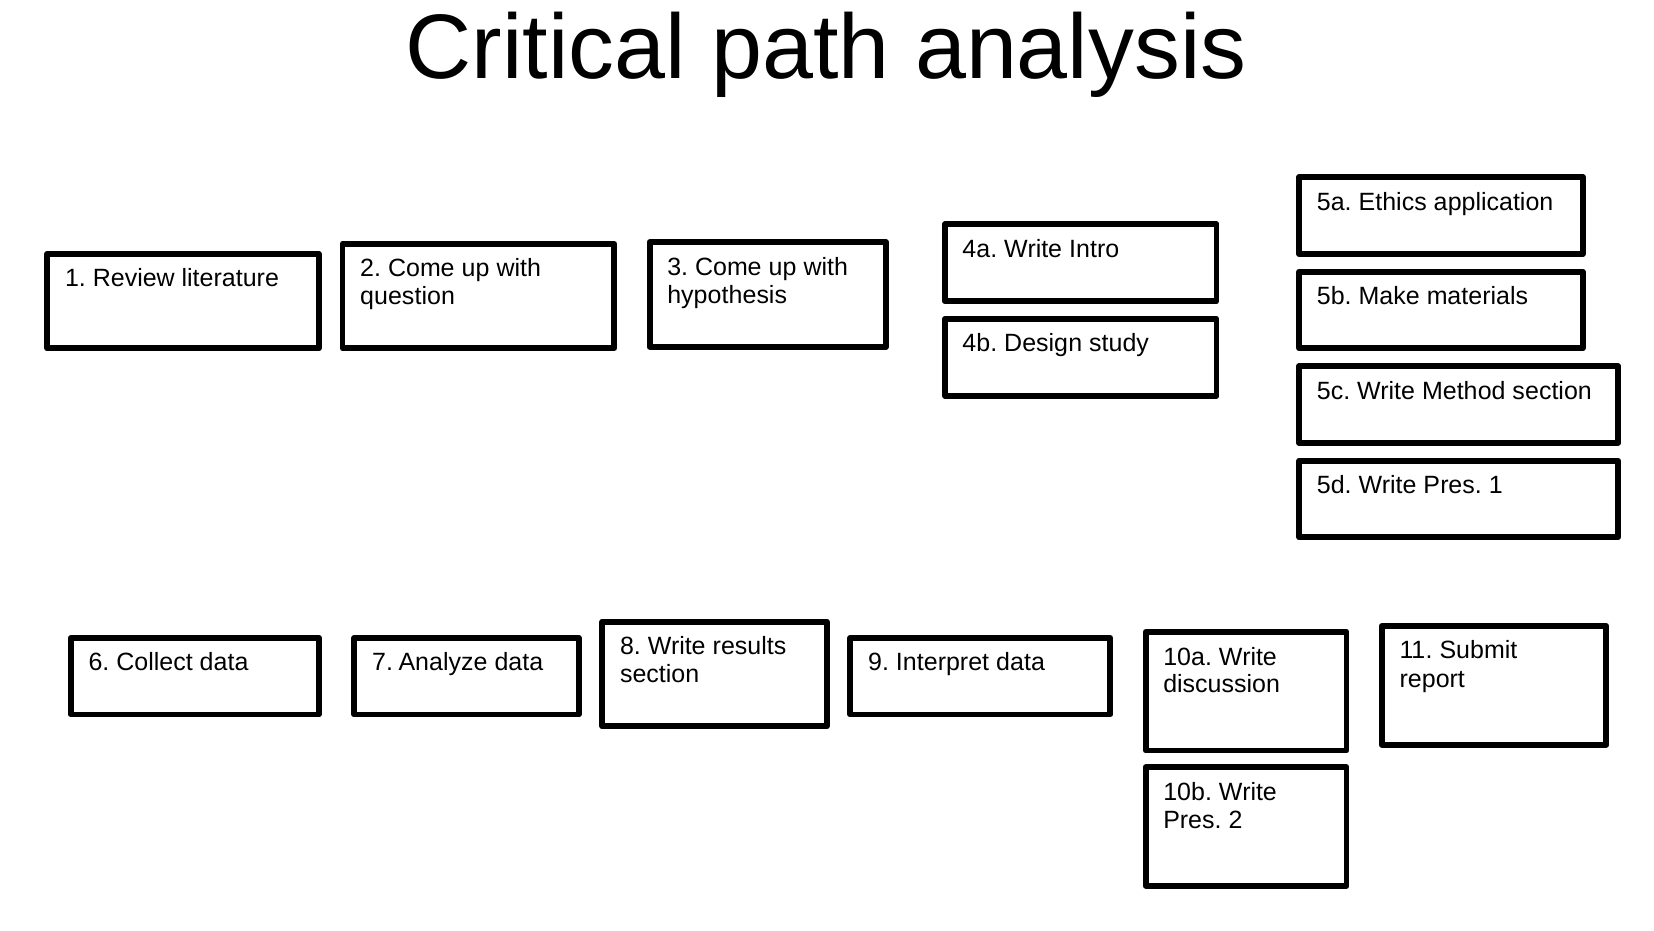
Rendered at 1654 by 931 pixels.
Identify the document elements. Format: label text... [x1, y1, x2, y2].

text_box 10a. Write discussion [1145, 631, 1347, 751]
title Critical path analysis [82, 0, 1571, 99]
text_box 3. Come up with hypothesis [649, 242, 886, 347]
text_box 5c. Write Method section [1299, 366, 1619, 443]
text_box 8. Write results section [602, 621, 827, 727]
text_box 5b. Make materials [1299, 271, 1583, 349]
text_box 7. Analyze data [354, 637, 579, 715]
text_box 9. Interpret data [850, 637, 1111, 715]
text_box 4a. Write Intro [944, 224, 1217, 302]
text_box 4b. Design study [944, 318, 1217, 396]
text_box 11. Submit report [1381, 625, 1607, 745]
text_box 1. Review literature [47, 253, 319, 349]
text_box 2. Come up with question [342, 243, 615, 349]
text_box 5a. Ethics application [1299, 177, 1583, 254]
text_box 6. Collect data [70, 637, 319, 715]
text_box 5d. Write Pres. 1 [1299, 460, 1619, 538]
text_box 10b. Write Pres. 2 [1145, 767, 1347, 886]
